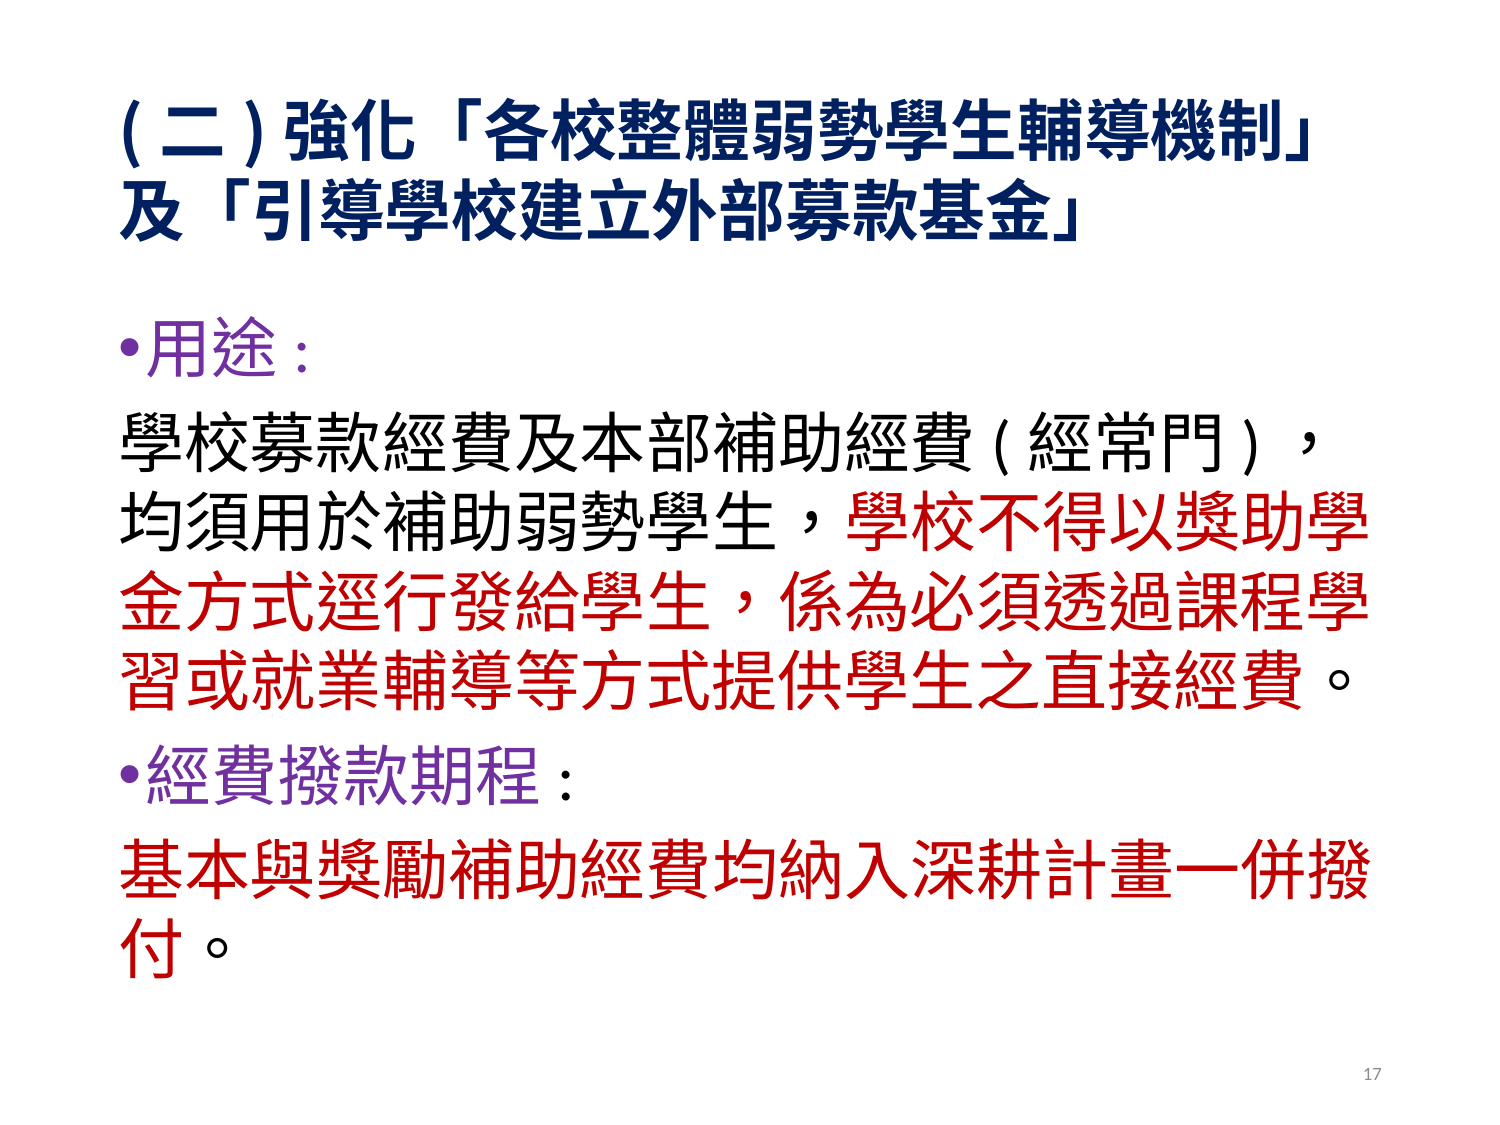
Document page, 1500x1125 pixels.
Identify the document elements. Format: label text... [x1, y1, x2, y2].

list 用途: 學校募款經費及本部補助經費(經常門)，均須用於補助弱勢學生，學校不得以獎助學金方式逕行發給學生，係為必須透過課程學習或就業輔導等方式提供學生之直接經費。 經費撥款期程: 基本與獎勵補助經費均納入深耕計畫一併撥付。 [103, 299, 1397, 1014]
slide_number <編號> [1059, 1042, 1397, 1103]
title (二)強化「各校整體弱勢學生輔導機制」及「引導學校建立外部募款基金」 [103, 59, 1397, 278]
